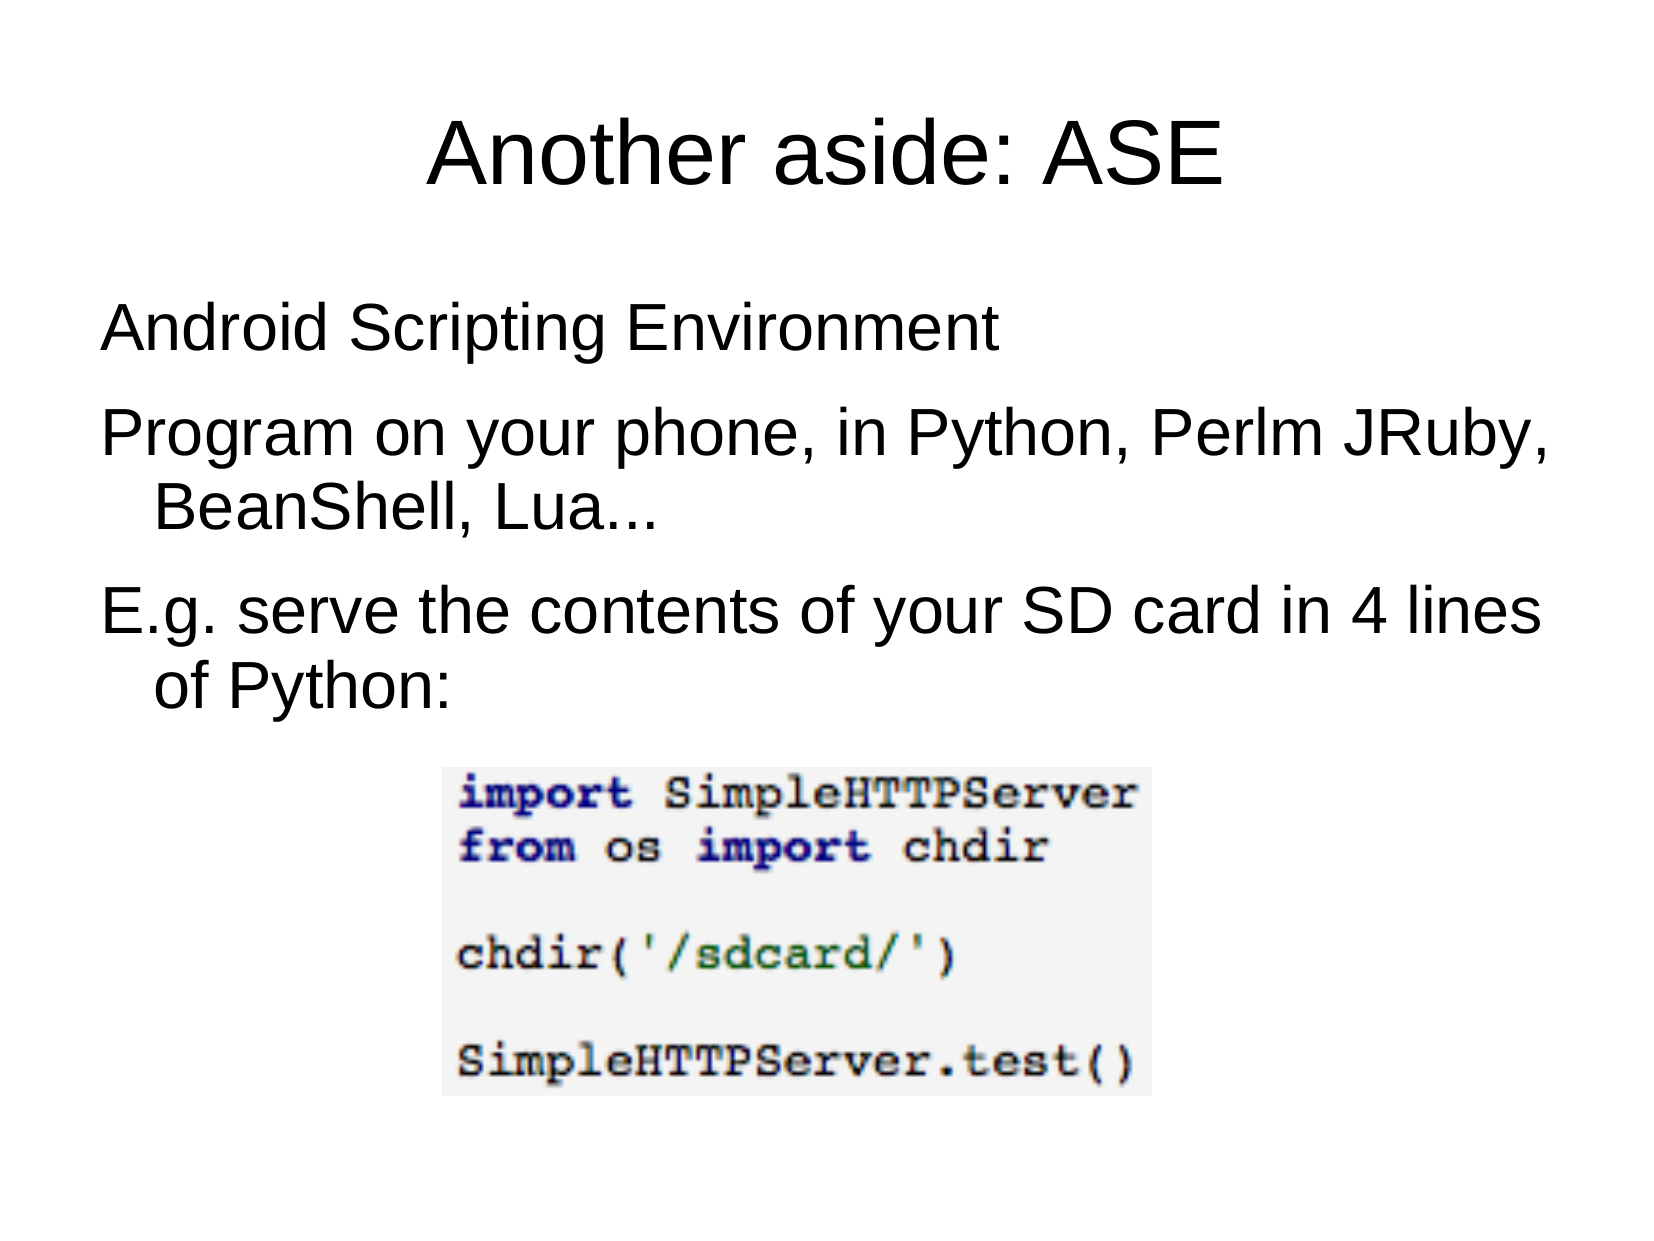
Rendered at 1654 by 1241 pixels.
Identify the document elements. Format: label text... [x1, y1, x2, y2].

title Another aside: ASE [82, 56, 1571, 250]
picture [442, 767, 1152, 1096]
list Android Scripting Environment Program on your phone, in Python, Perlm JRuby, BeanShell, Lua... E.g. serve the contents of your SD card in 4 lines of Python: [82, 290, 1571, 1094]
